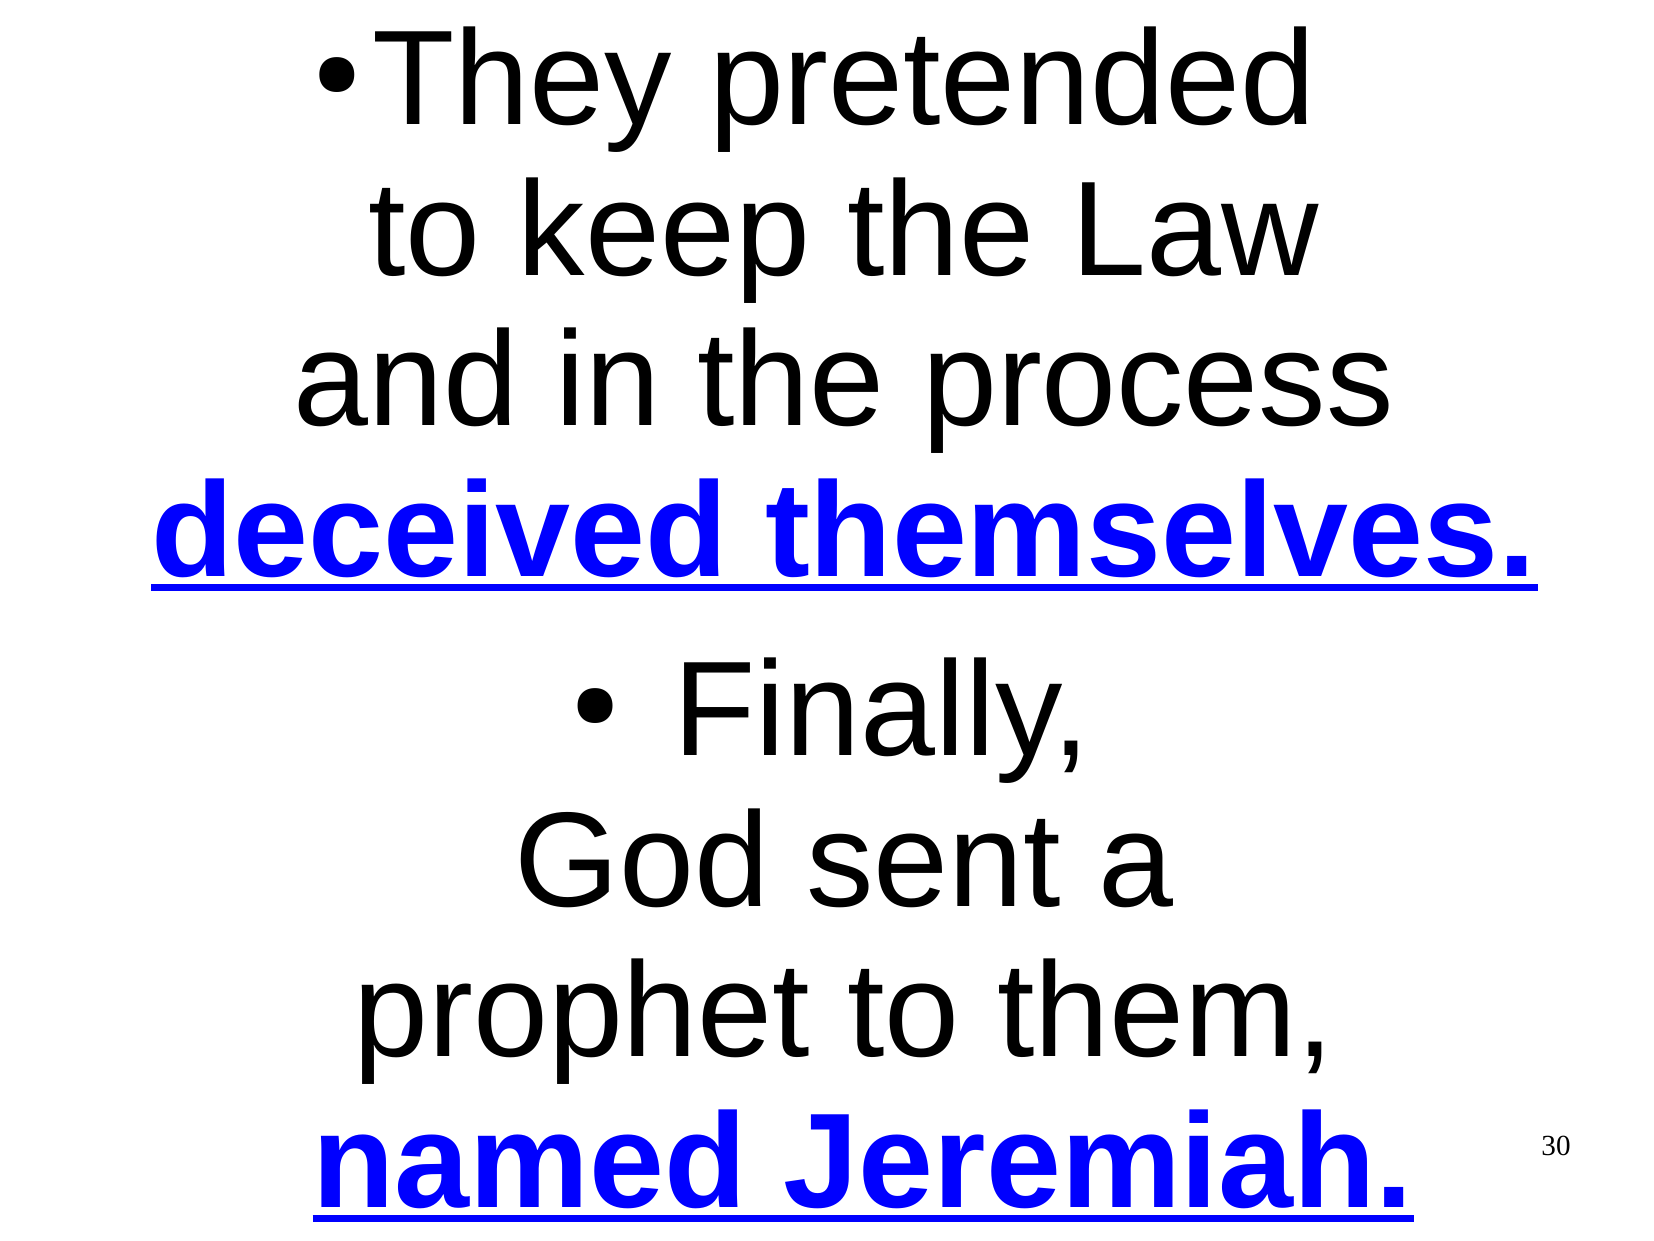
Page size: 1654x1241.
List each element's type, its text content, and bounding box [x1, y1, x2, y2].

list They pretended to keep the Law and in the process deceived themselves. Finally, God sent a prophet to them, named Jeremiah. [3, 2, 1654, 1241]
